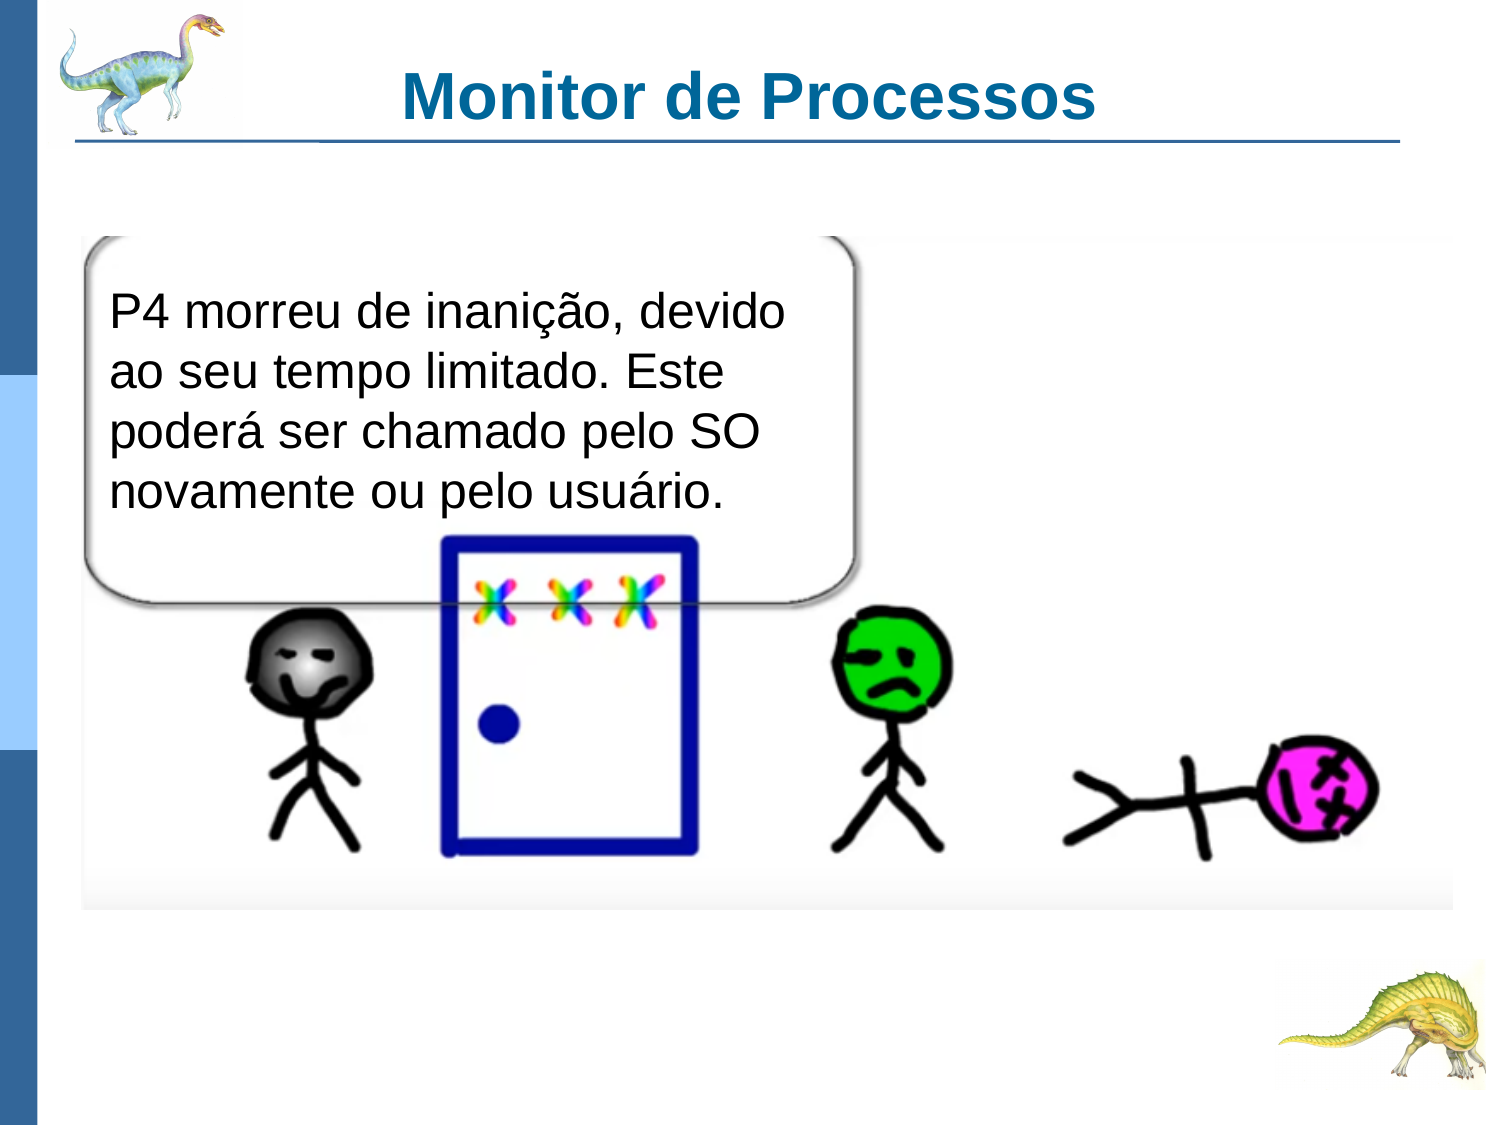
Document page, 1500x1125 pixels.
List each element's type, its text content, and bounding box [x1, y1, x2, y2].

picture [81, 236, 1453, 910]
text_box P4 morreu de inanição, devido ao seu tempo limitado. Este poderá ser chamado pelo SO novamente ou pelo usuário. [94, 271, 839, 587]
picture [46, 0, 243, 149]
text_box Monitor de Processos [75, 45, 1426, 141]
picture [1275, 959, 1486, 1090]
